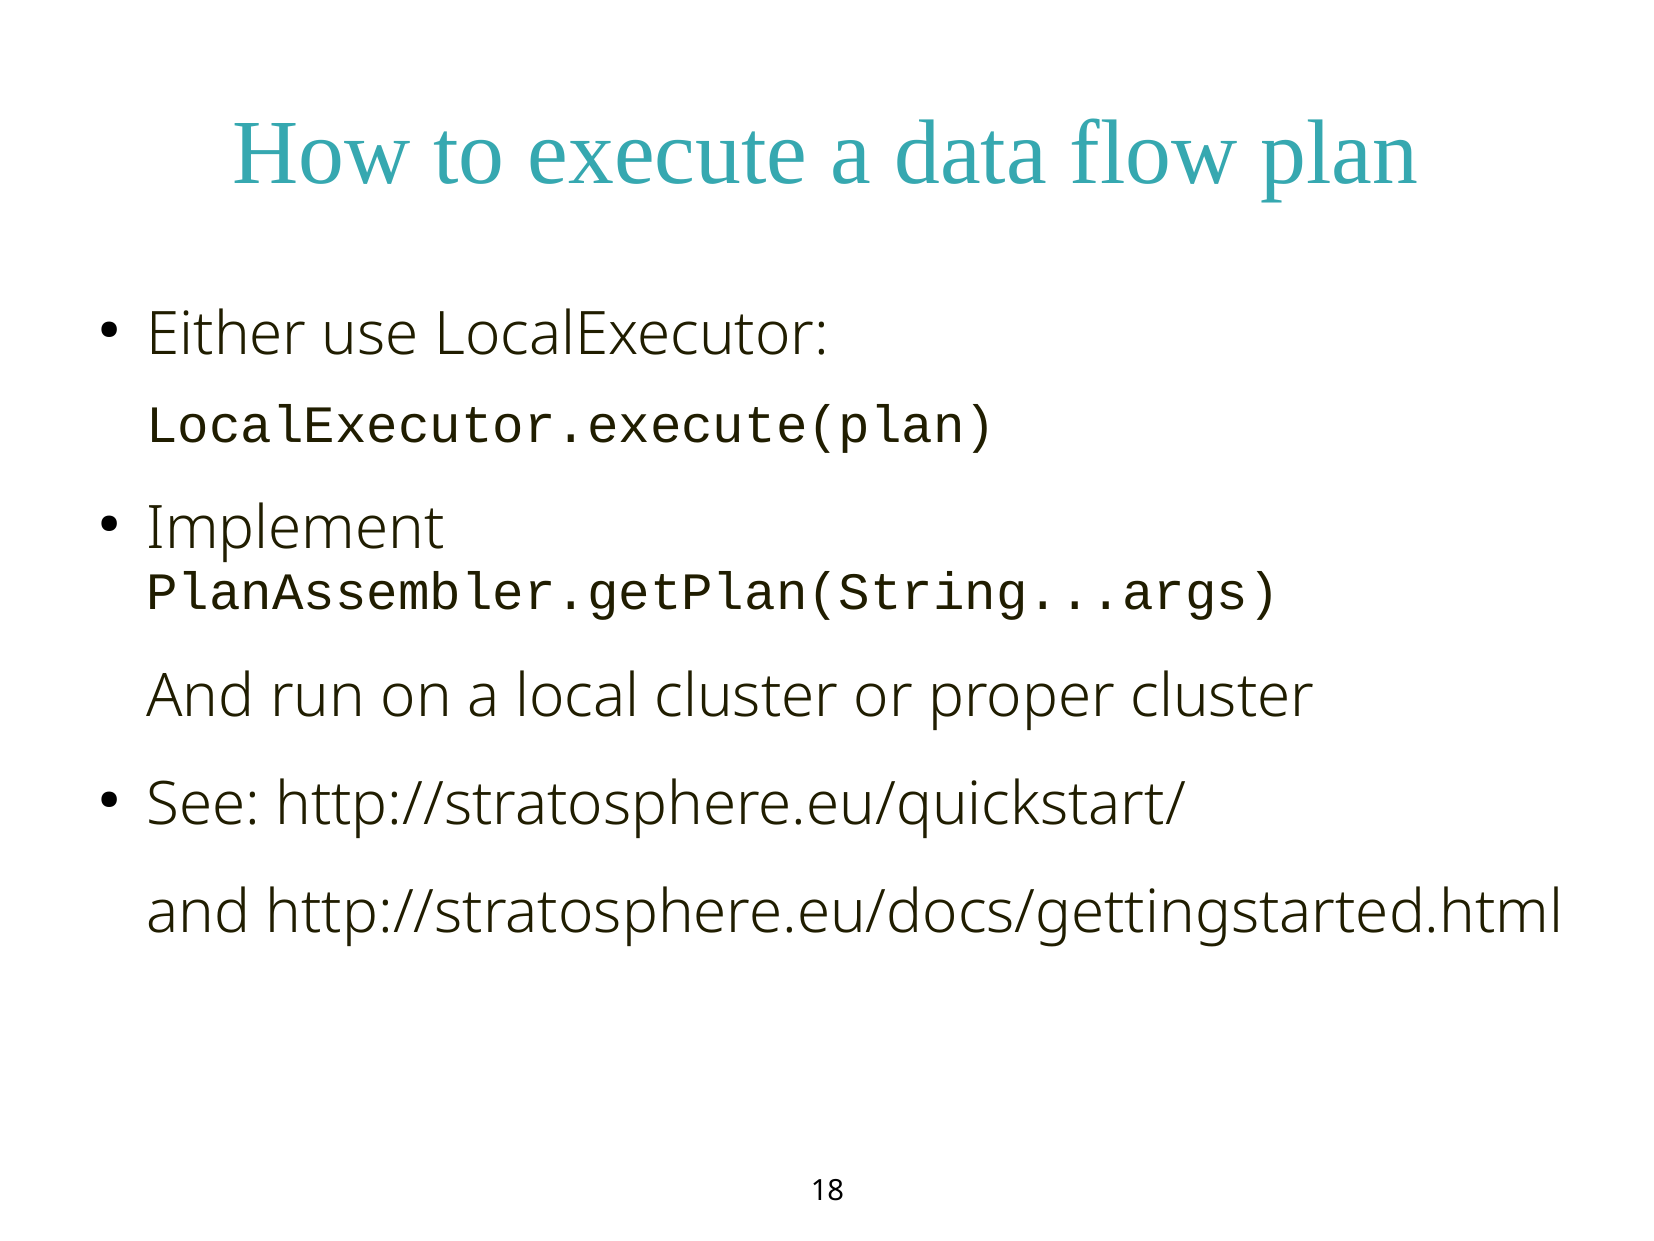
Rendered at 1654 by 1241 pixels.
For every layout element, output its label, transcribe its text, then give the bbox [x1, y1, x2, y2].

title How to execute a data flow plan [82, 49, 1571, 257]
list Either use LocalExecutor: LocalExecutor.execute(plan) Implement PlanAssembler.getPlan(String...args) And run on a local cluster or proper cluster See: http://stratosphere.eu/quickstart/ and http://stratosphere.eu/docs/gettingstarted.html [82, 290, 1571, 1010]
